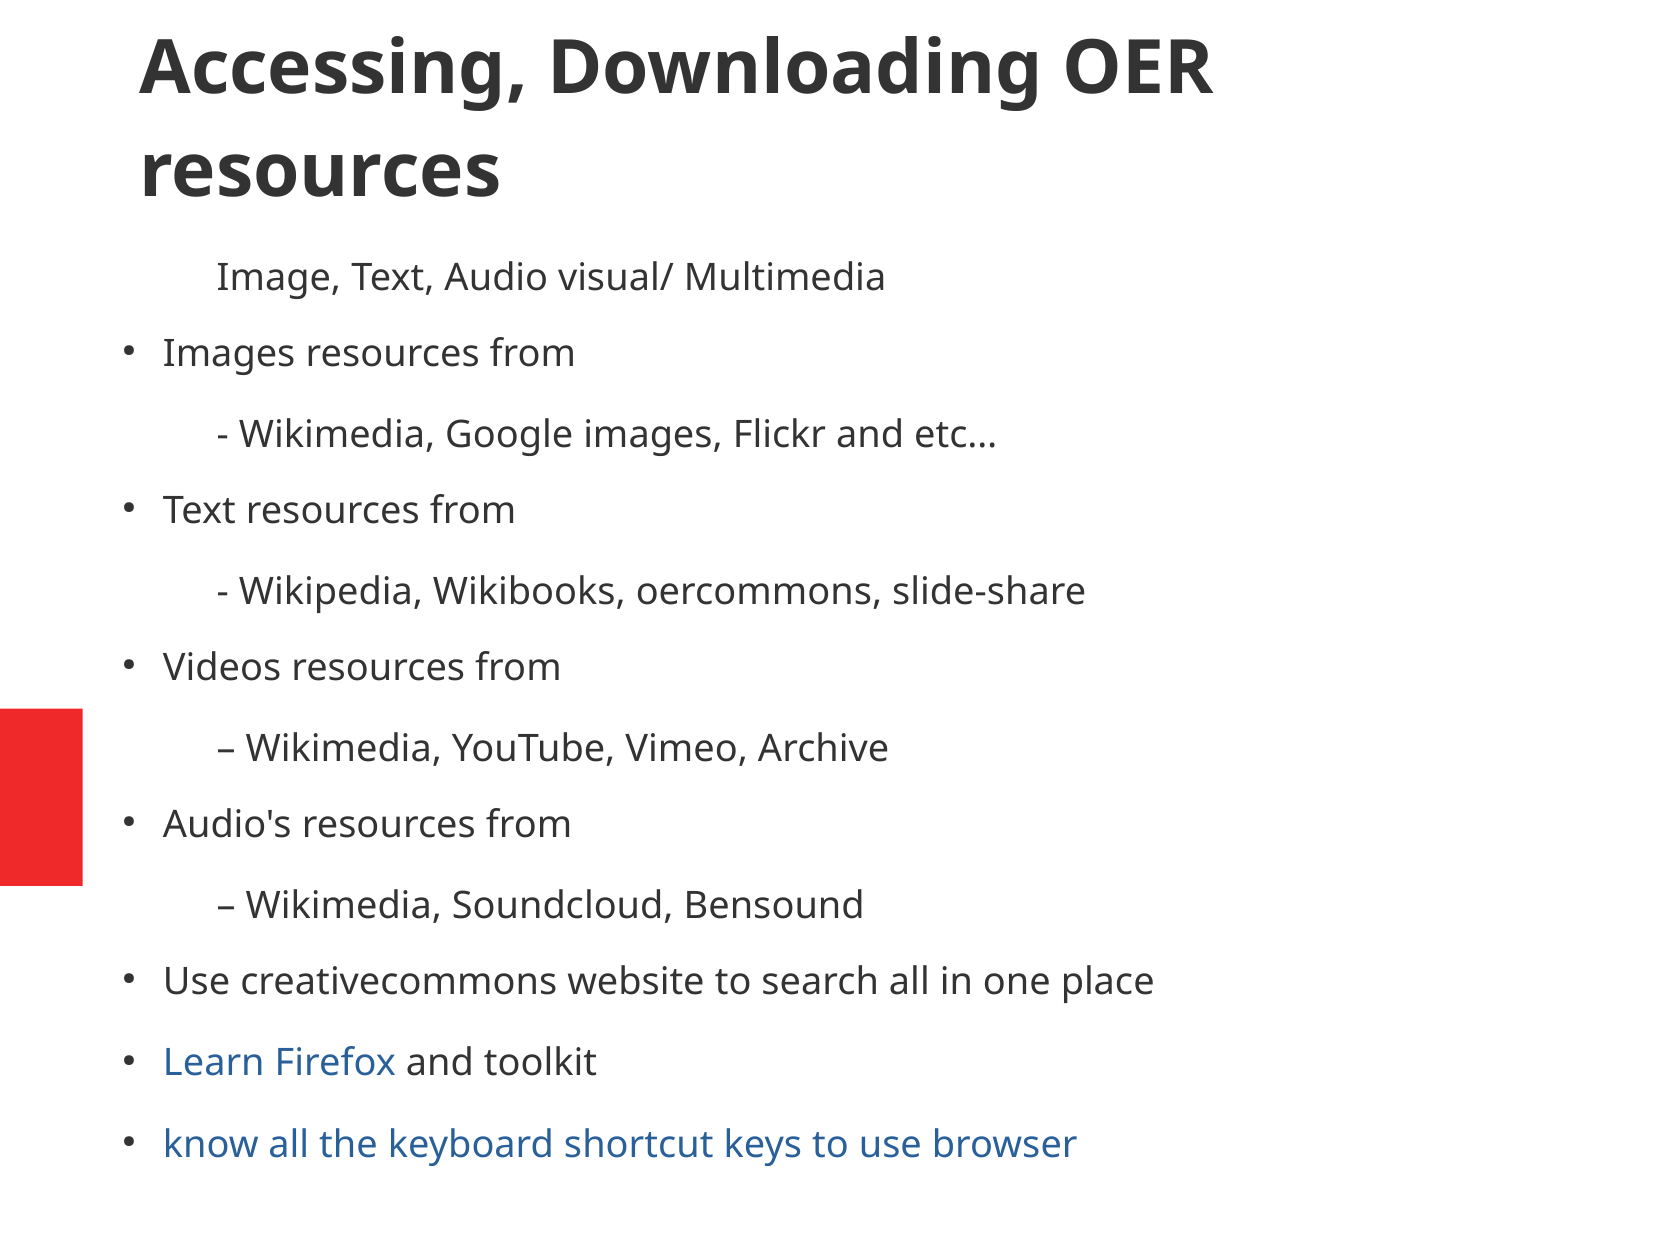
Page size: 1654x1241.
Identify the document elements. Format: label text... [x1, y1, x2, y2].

list Image, Text, Audio visual/ Multimedia Images resources from - Wikimedia, Google images, Flickr and etc… Text resources from - Wikipedia, Wikibooks, oercommons, slide-share Videos resources from – Wikimedia, YouTube, Vimeo, Archive Audio's resources from – Wikimedia, Soundcloud, Bensound Use creativecommons website to search all in one place Learn Firefox and toolkit know all the keyboard shortcut keys to use browser [108, 250, 1552, 1177]
title Accessing, Downloading OER resources [139, 42, 1515, 190]
